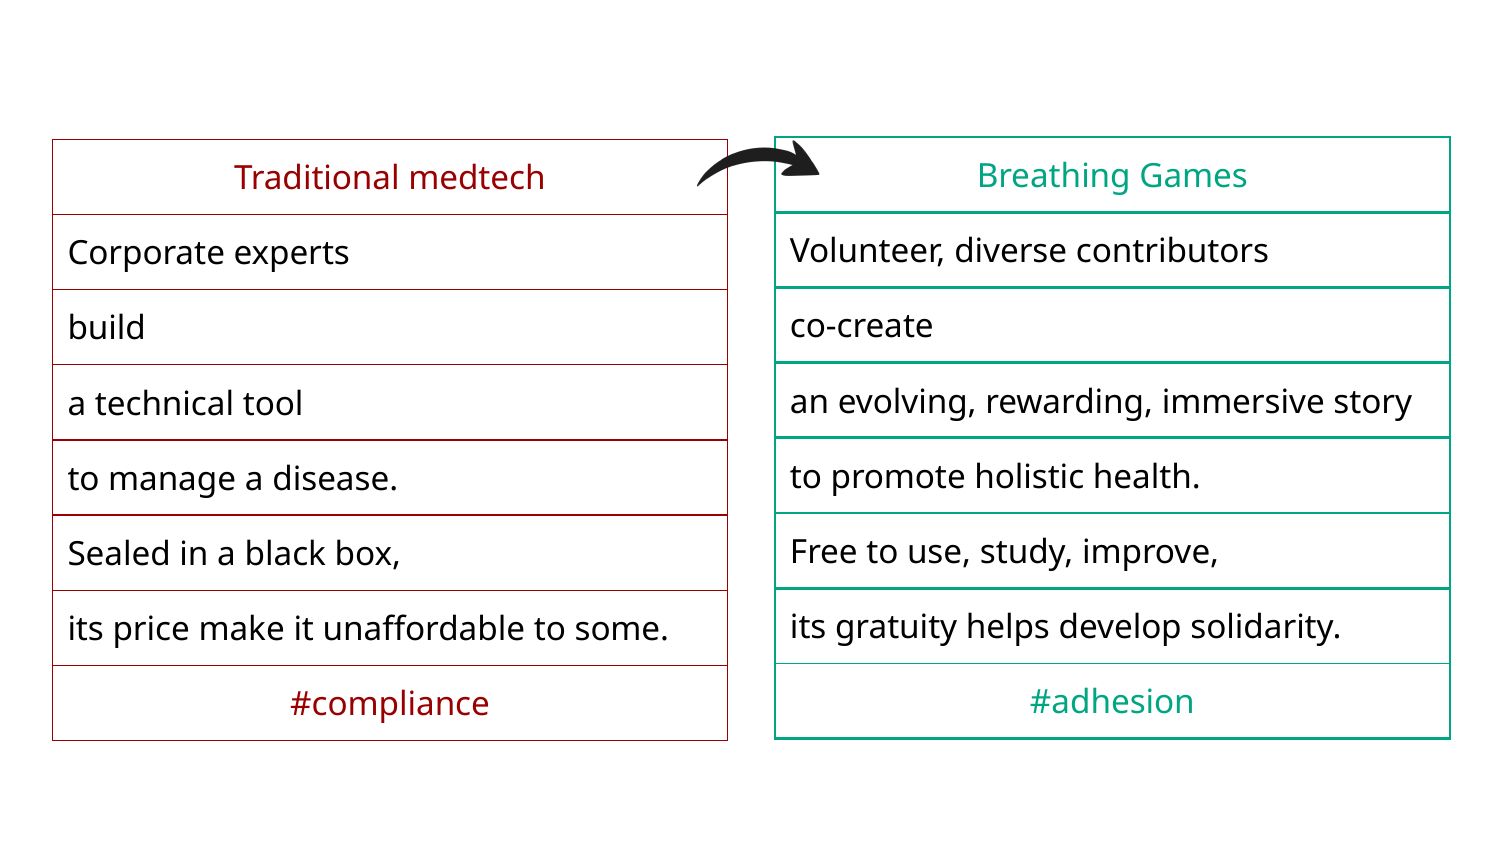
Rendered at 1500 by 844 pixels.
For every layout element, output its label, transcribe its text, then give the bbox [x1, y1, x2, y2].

table_cell its price make it unaffordable to some. [53, 591, 727, 665]
table_cell Volunteer, diverse contributors [776, 214, 1449, 286]
picture [687, 126, 829, 201]
table_header Traditional medtech [53, 140, 727, 214]
table_cell to promote holistic health. [776, 439, 1449, 512]
table_cell Sealed in a black box, [53, 516, 727, 590]
table_cell to manage a disease. [53, 441, 727, 514]
table_cell Free to use, study, improve, [776, 514, 1449, 587]
table_cell #compliance [53, 666, 727, 740]
table_cell its gratuity helps develop solidarity. [776, 590, 1449, 663]
table_cell Corporate experts [53, 215, 727, 289]
table_cell an evolving, rewarding, immersive story [776, 364, 1449, 436]
table_cell #adhesion [776, 664, 1449, 737]
table_cell co-create [776, 289, 1449, 361]
table_cell build [53, 290, 727, 364]
table_header Breathing Games [776, 138, 1449, 211]
table_cell a technical tool [53, 365, 727, 439]
